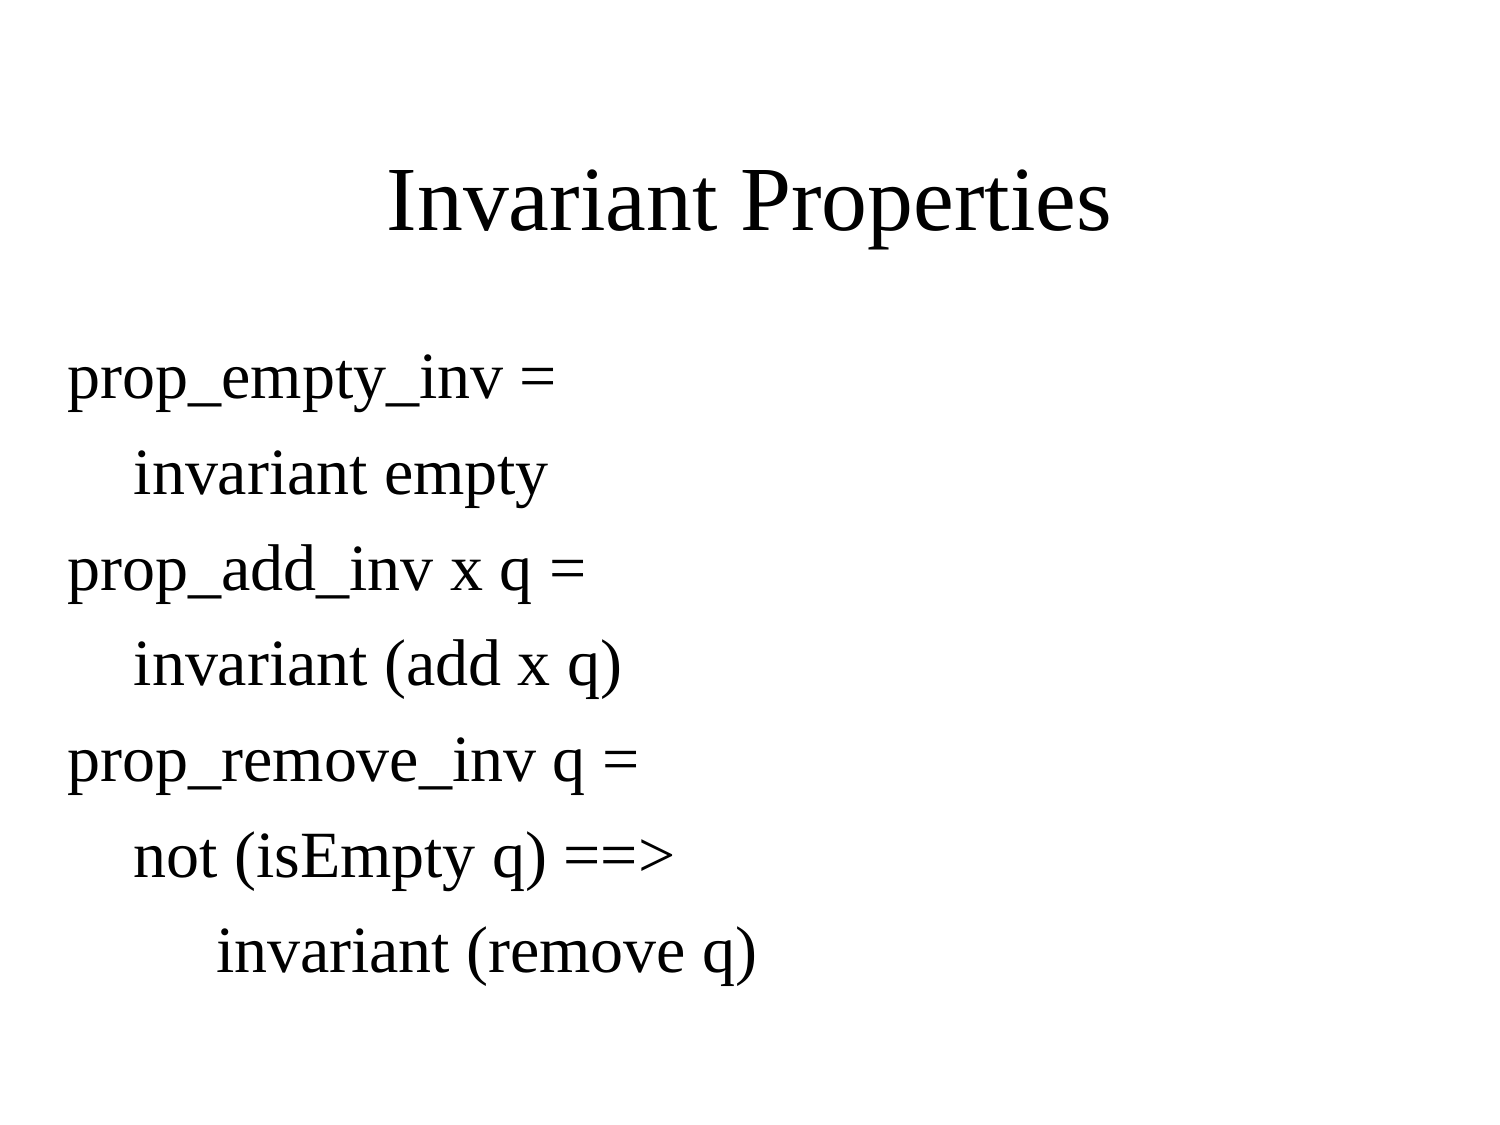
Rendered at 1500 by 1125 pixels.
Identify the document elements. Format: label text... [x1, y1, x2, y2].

title Invariant Properties [112, 99, 1388, 288]
list prop_empty_inv = invariant empty prop_add_inv x q = invariant (add x q) prop_remove_inv q = not (isEmpty q) ==> invariant (remove q) [53, 324, 1500, 1000]
